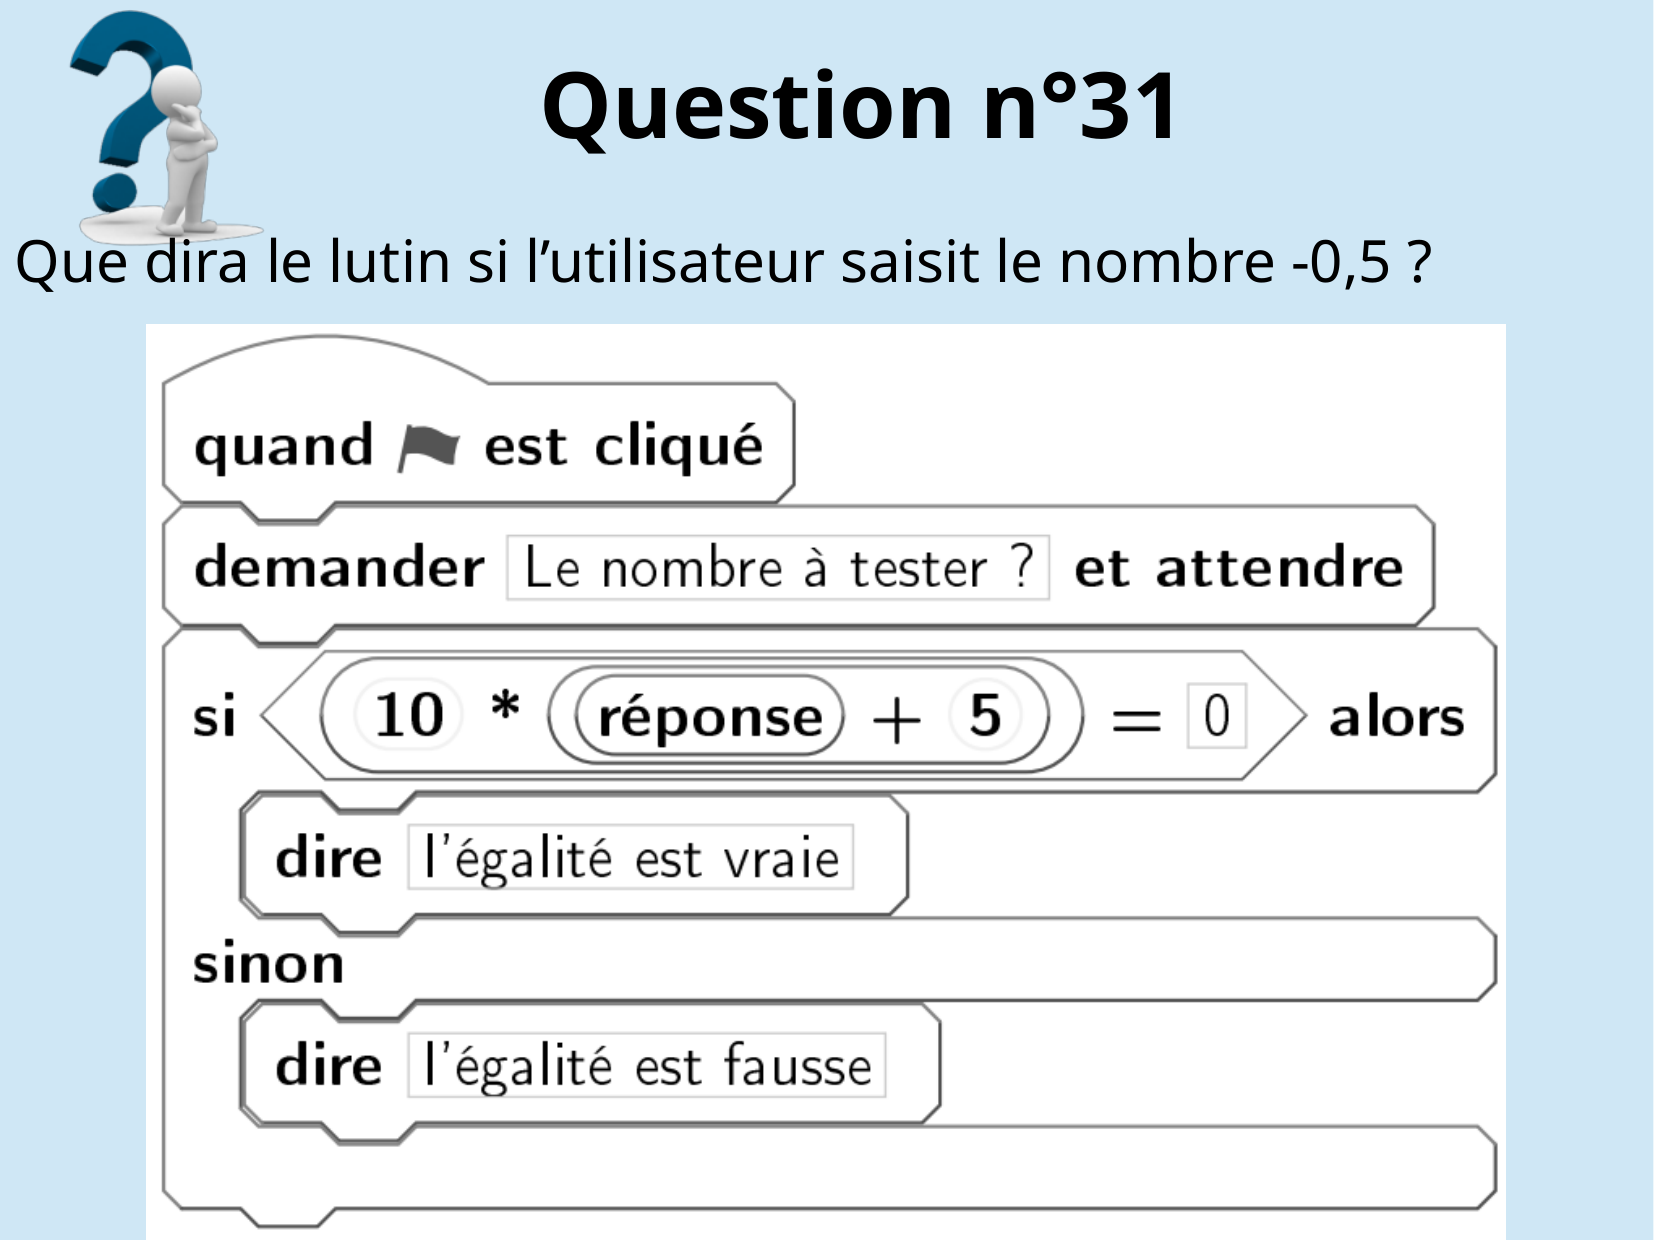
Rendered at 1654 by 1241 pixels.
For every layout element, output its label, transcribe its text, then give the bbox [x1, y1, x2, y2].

picture [146, 324, 1506, 1241]
text_box Que dira le lutin si l’utilisateur saisit le nombre -0,5 ? [0, 212, 1654, 325]
picture [59, 0, 266, 212]
title Question n°31 [266, 0, 1607, 208]
